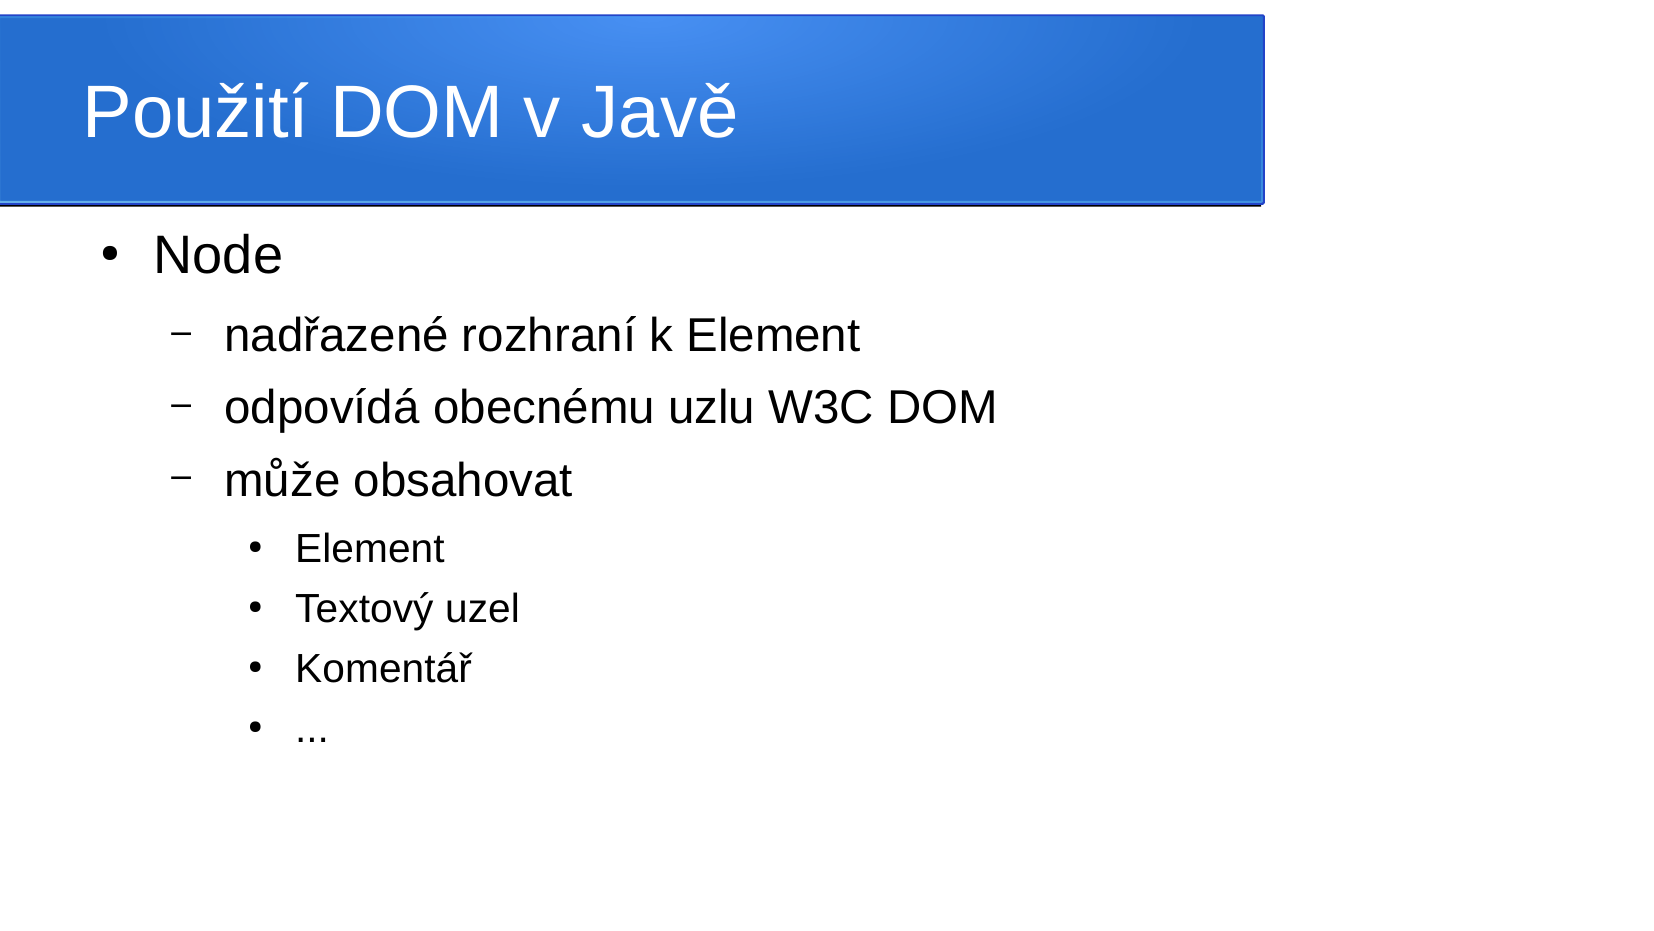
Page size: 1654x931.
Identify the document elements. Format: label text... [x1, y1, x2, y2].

title Použití DOM v Javě [82, 35, 1235, 189]
list Node nadřazené rozhraní k Element odpovídá obecnému uzlu W3C DOM může obsahovat Element Textový uzel Komentář ... [82, 224, 1571, 764]
